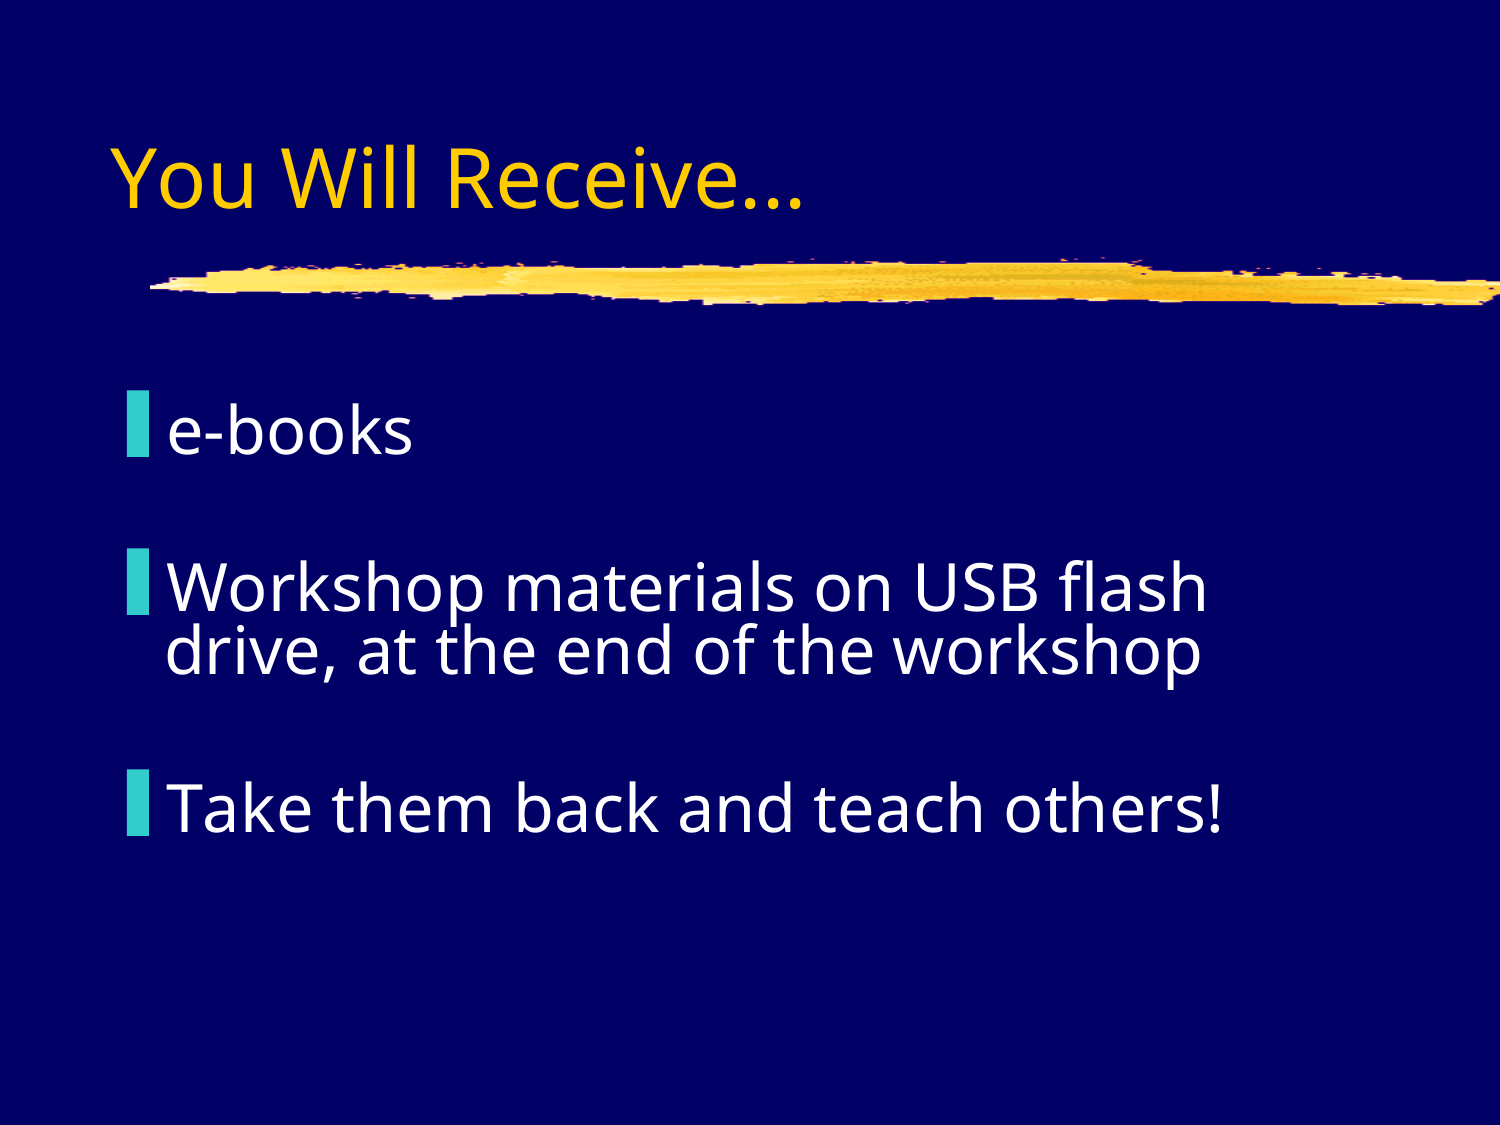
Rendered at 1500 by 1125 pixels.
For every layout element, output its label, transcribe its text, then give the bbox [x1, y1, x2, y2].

title You Will Receive... [110, 78, 1391, 297]
list e-books Workshop materials on USB flash drive, at the end of the workshop Take them back and teach others! [110, 312, 1391, 1118]
picture [150, 252, 1500, 316]
